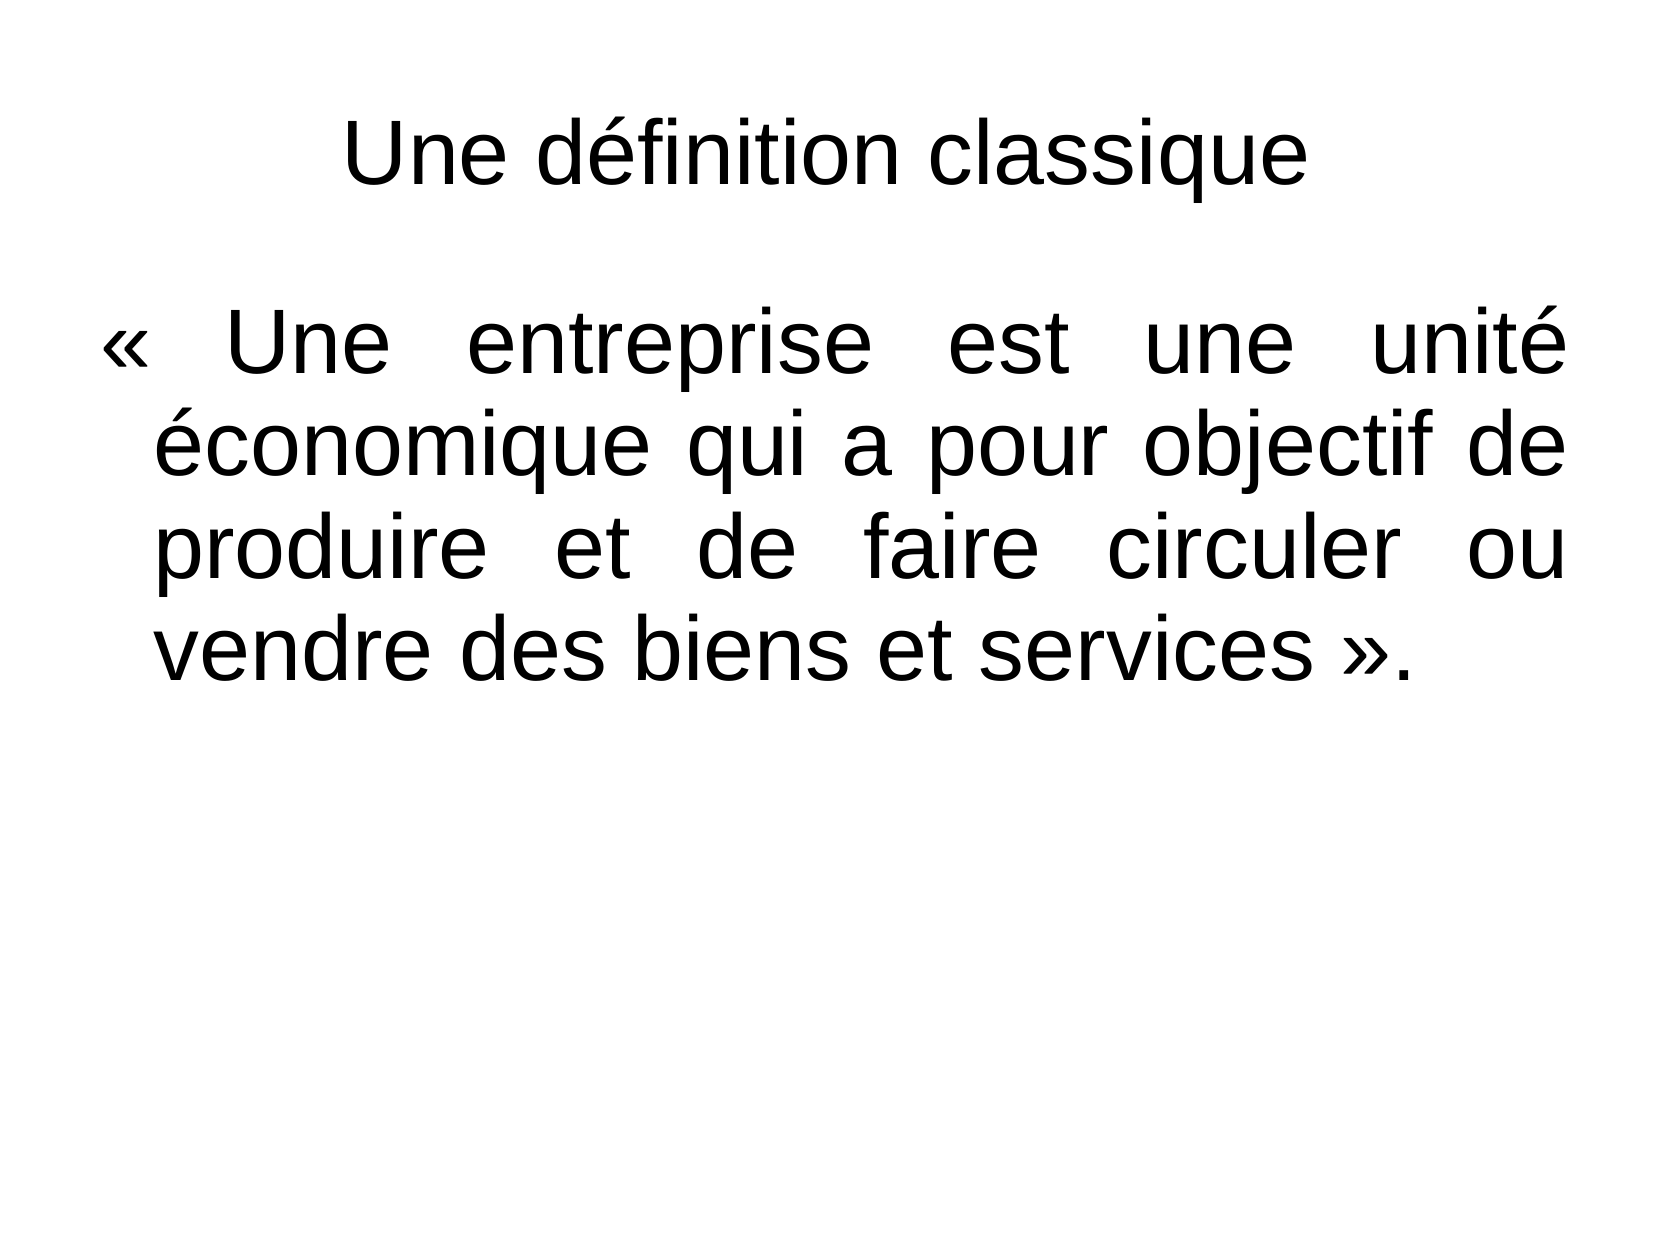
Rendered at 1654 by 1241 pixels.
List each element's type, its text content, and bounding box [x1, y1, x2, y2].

list « Une entreprise est une unité économique qui a pour objectif de produire et de faire circuler ou vendre des biens et services ». [82, 290, 1571, 1109]
title Une définition classique [82, 49, 1571, 257]
